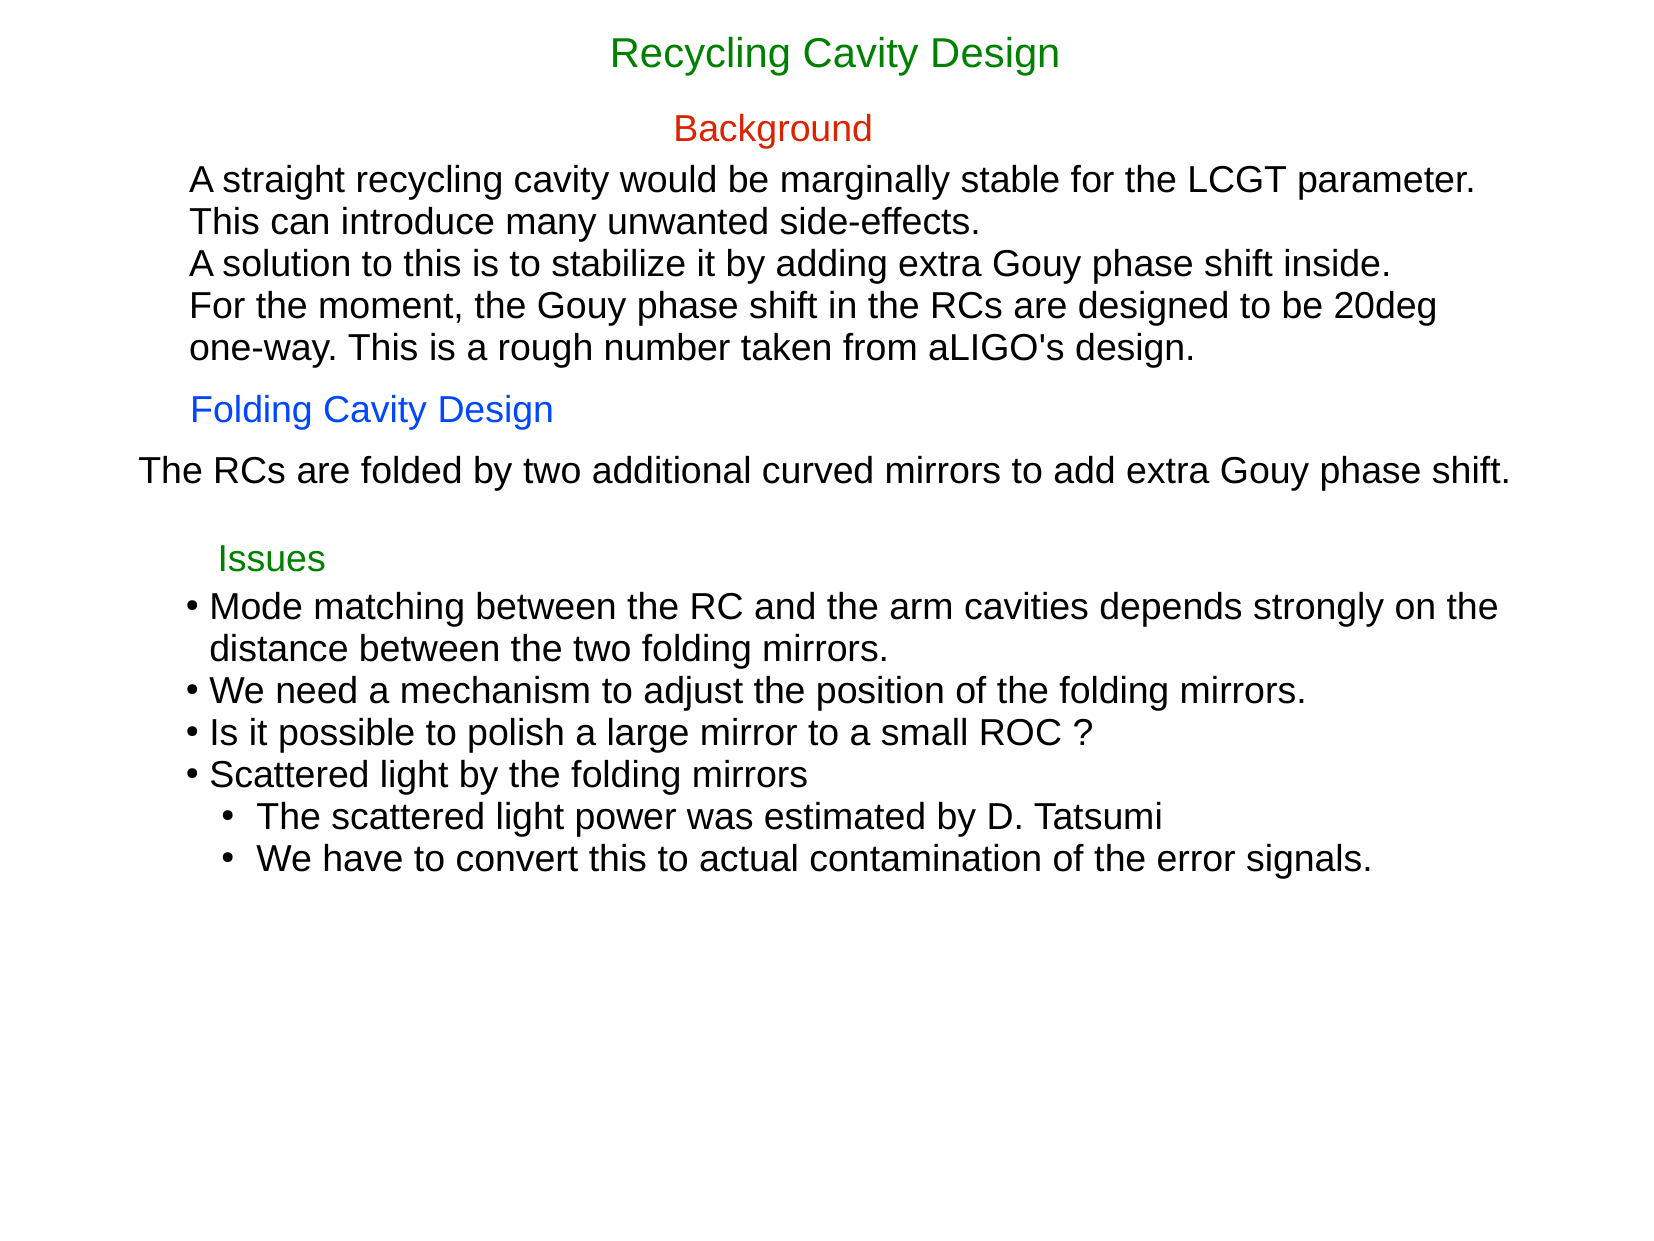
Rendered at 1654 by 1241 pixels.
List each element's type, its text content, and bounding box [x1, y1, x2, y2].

text_box Recycling Cavity Design [595, 22, 1076, 84]
text_box A straight recycling cavity would be marginally stable for the LCGT parameter. This can introduce many unwanted side-effects. A solution to this is to stabilize it by adding extra Gouy phase shift inside. For the moment, the Gouy phase shift in the RCs are designed to be 20deg one-way. This is a rough number taken from aLIGO's design. [174, 151, 1492, 377]
text_box Background [658, 99, 888, 157]
text_box Folding Cavity Design [175, 381, 569, 439]
text_box Mode matching between the RC and the arm cavities depends strongly on the distance between the two folding mirrors. We need a mechanism to adjust the position of the folding mirrors. Is it possible to polish a large mirror to a small ROC ? Scattered light by the folding mirrors The scattered light power was estimated by D. Tatsumi We have to convert this to actual contamination of the error signals. [170, 578, 1525, 888]
text_box The RCs are folded by two additional curved mirrors to add extra Gouy phase shift. [99, 442, 1527, 540]
text_box Issues [202, 530, 341, 578]
